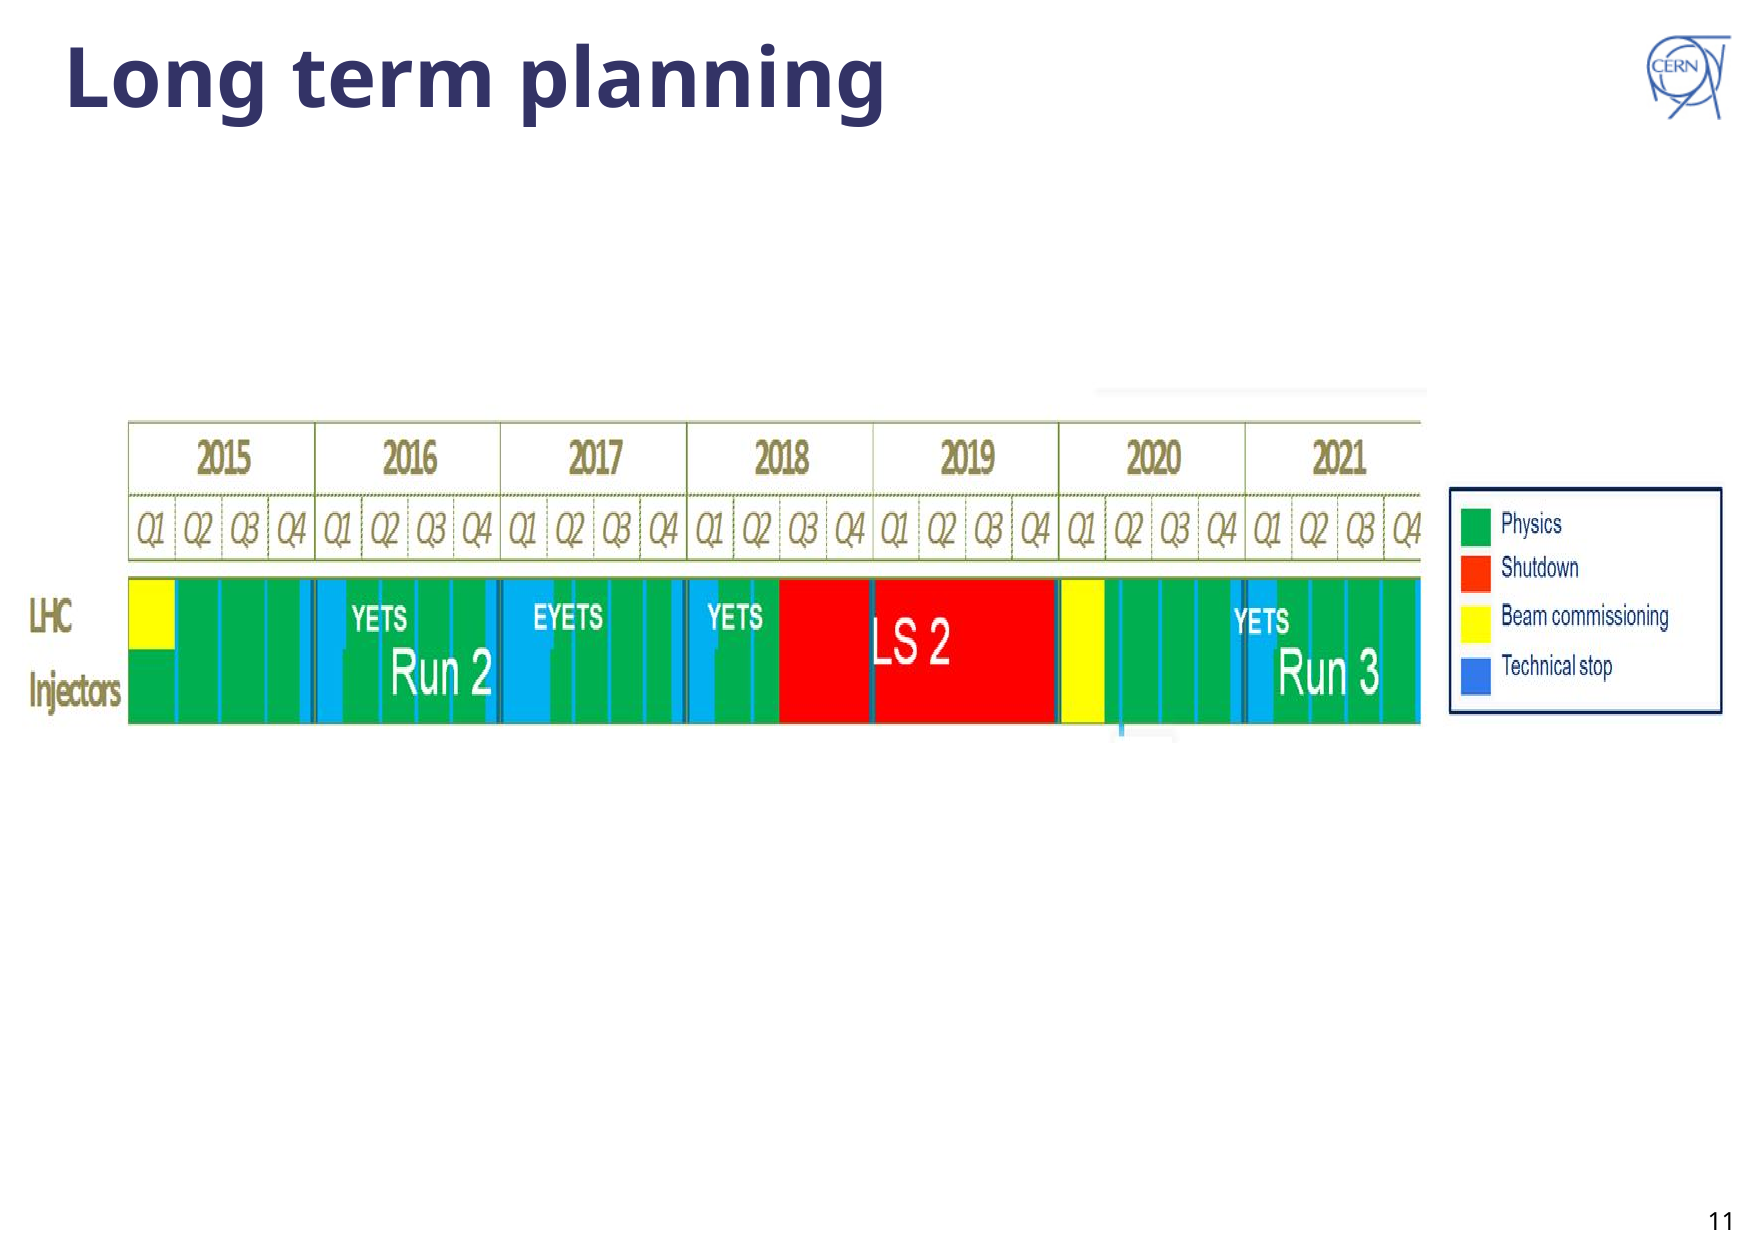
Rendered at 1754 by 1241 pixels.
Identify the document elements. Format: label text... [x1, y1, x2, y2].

title Long term planning [63, 0, 1621, 166]
picture [22, 352, 1726, 743]
picture [1646, 34, 1732, 120]
